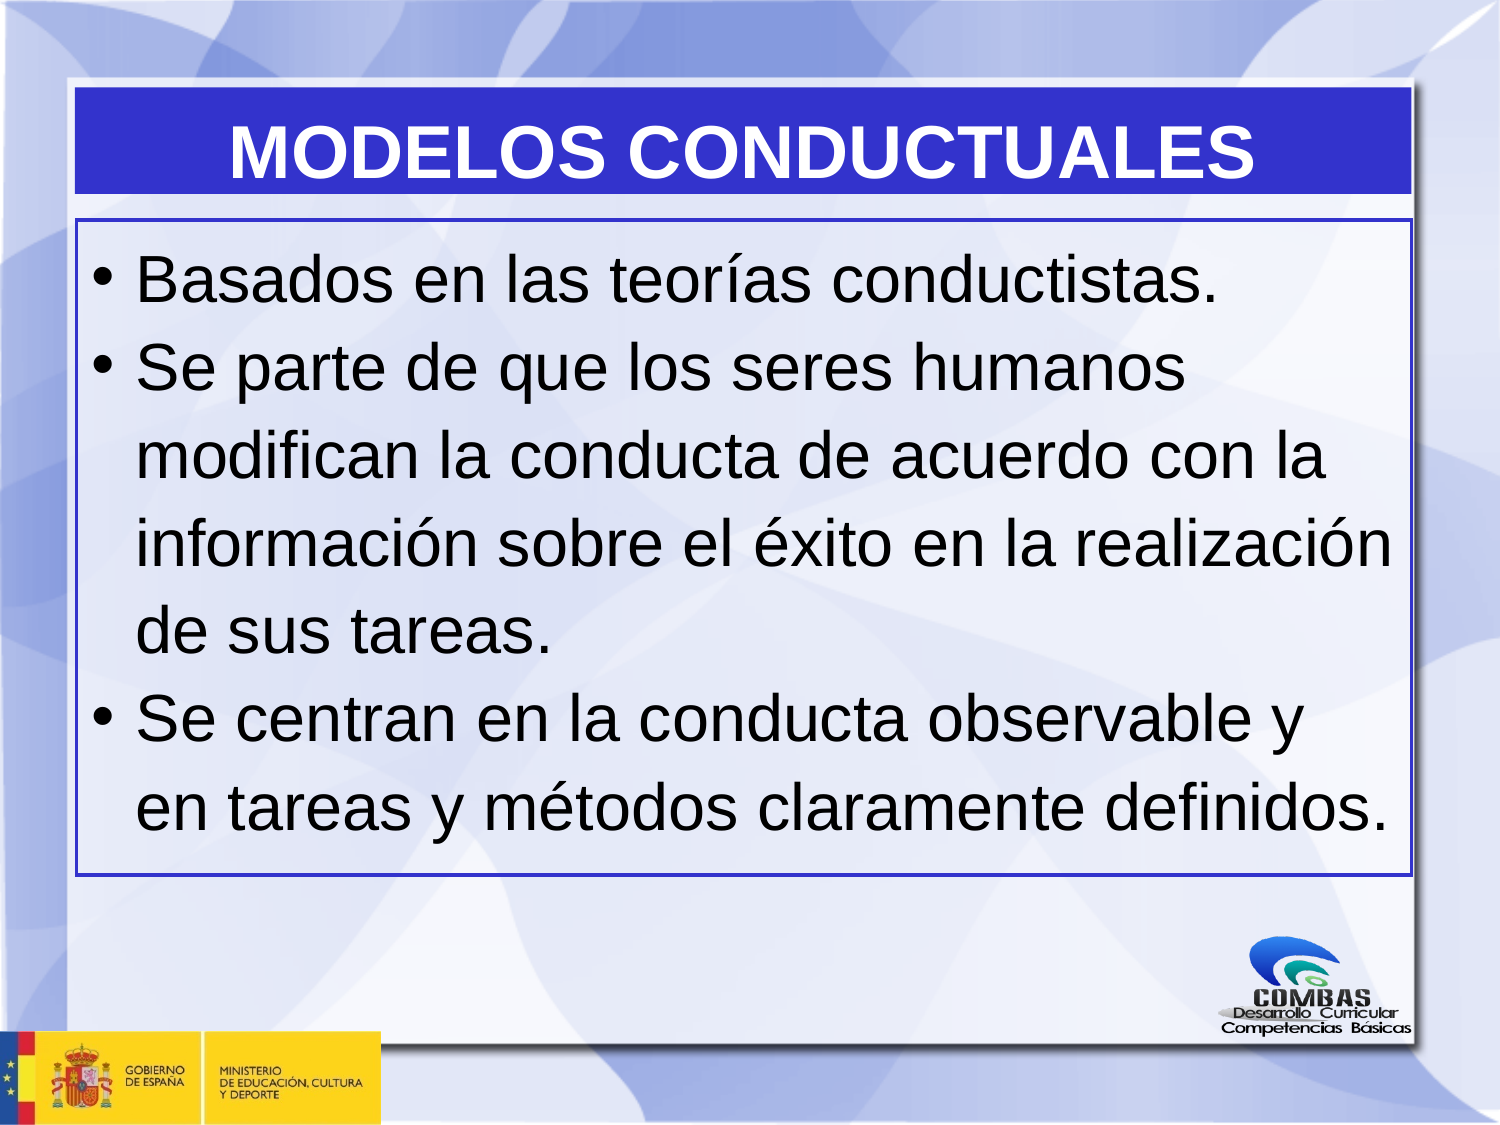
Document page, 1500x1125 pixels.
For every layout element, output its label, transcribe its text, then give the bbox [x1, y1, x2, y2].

picture [0, 0, 1500, 1125]
text_box Basados en las teorías conductistas. Se parte de que los seres humanos modifican la conducta de acuerdo con la información sobre el éxito en la realización de sus tareas. Se centran en la conducta observable y en tareas y métodos claramente definidos. [76, 219, 1412, 876]
text_box MODELOS CONDUCTUALES [74, 87, 1412, 194]
